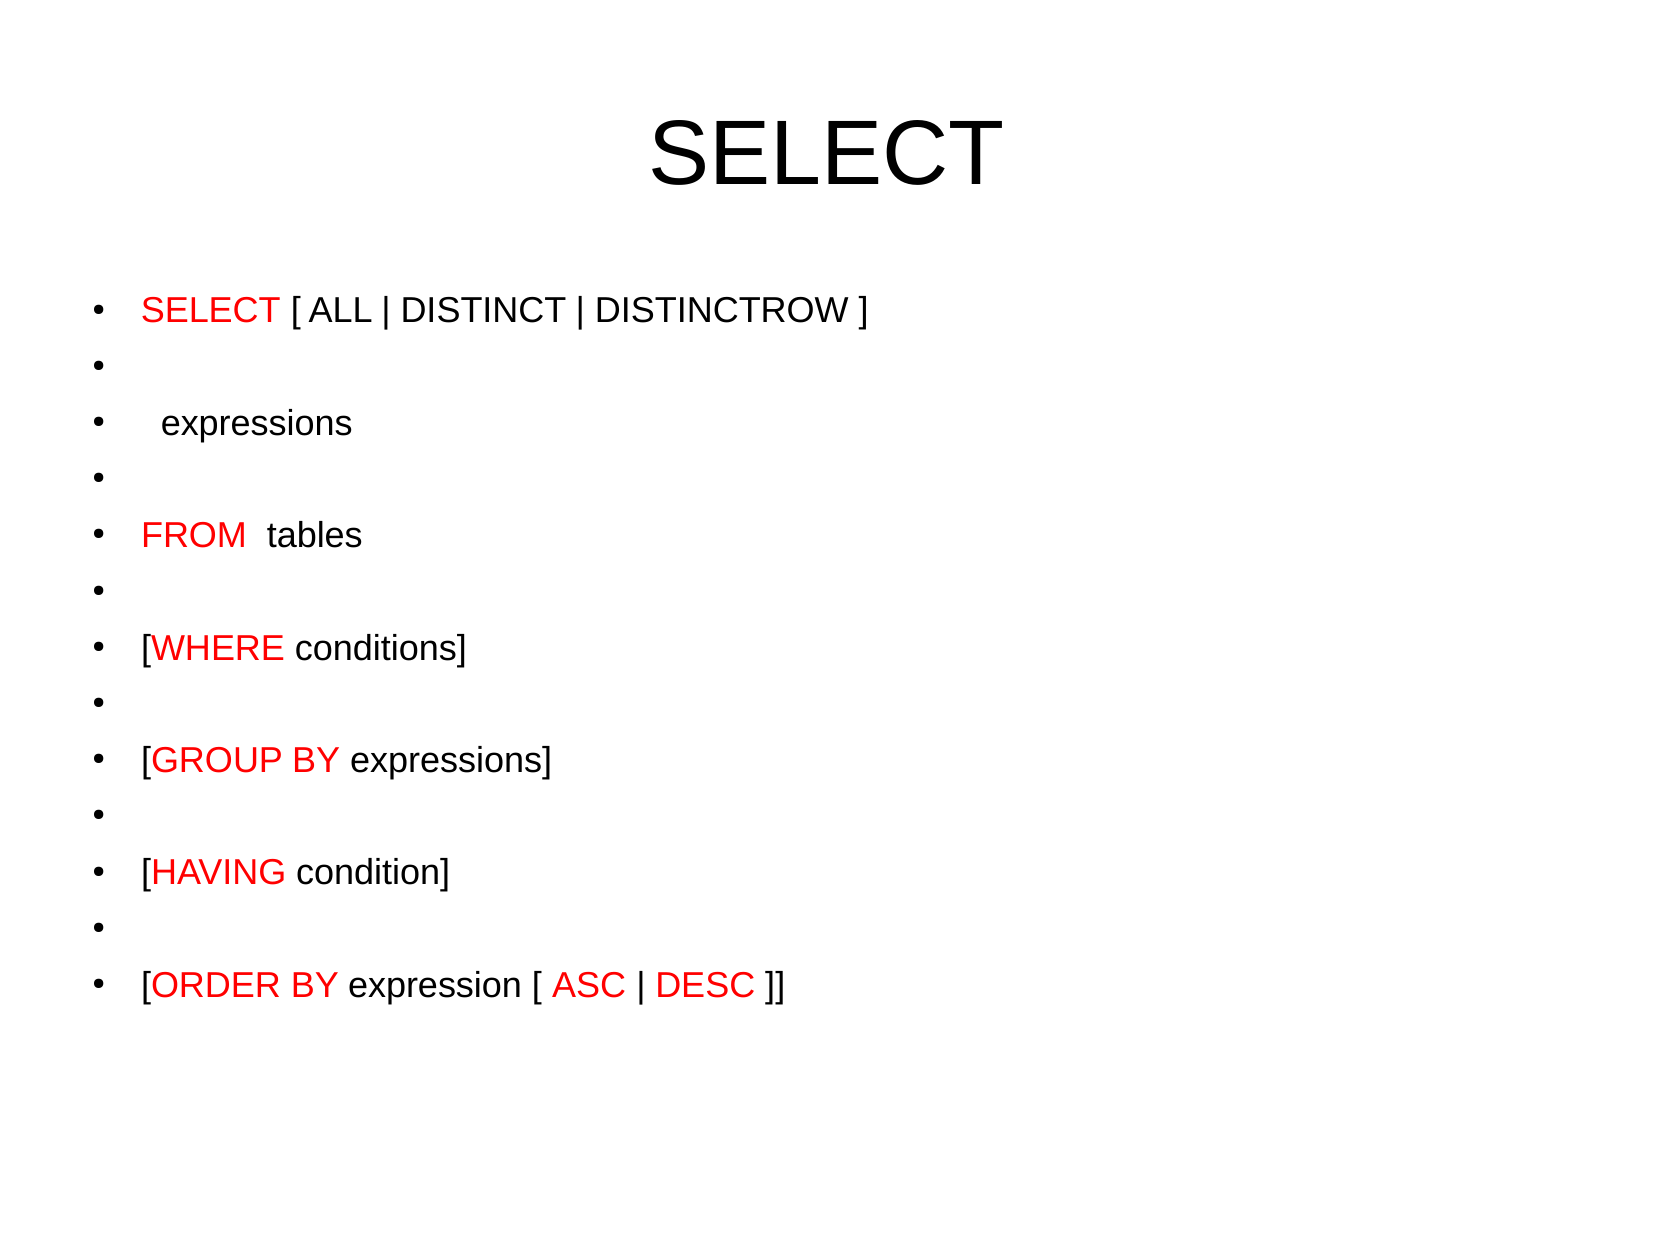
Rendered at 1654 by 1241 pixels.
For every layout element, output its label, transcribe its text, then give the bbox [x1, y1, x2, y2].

list SELECT [ ALL | DISTINCT | DISTINCTROW ] expressions FROM tables [WHERE conditions] [GROUP BY expressions] [HAVING condition] [ORDER BY expression [ ASC | DESC ]] [82, 290, 1571, 1010]
title SELECT [82, 49, 1571, 257]
